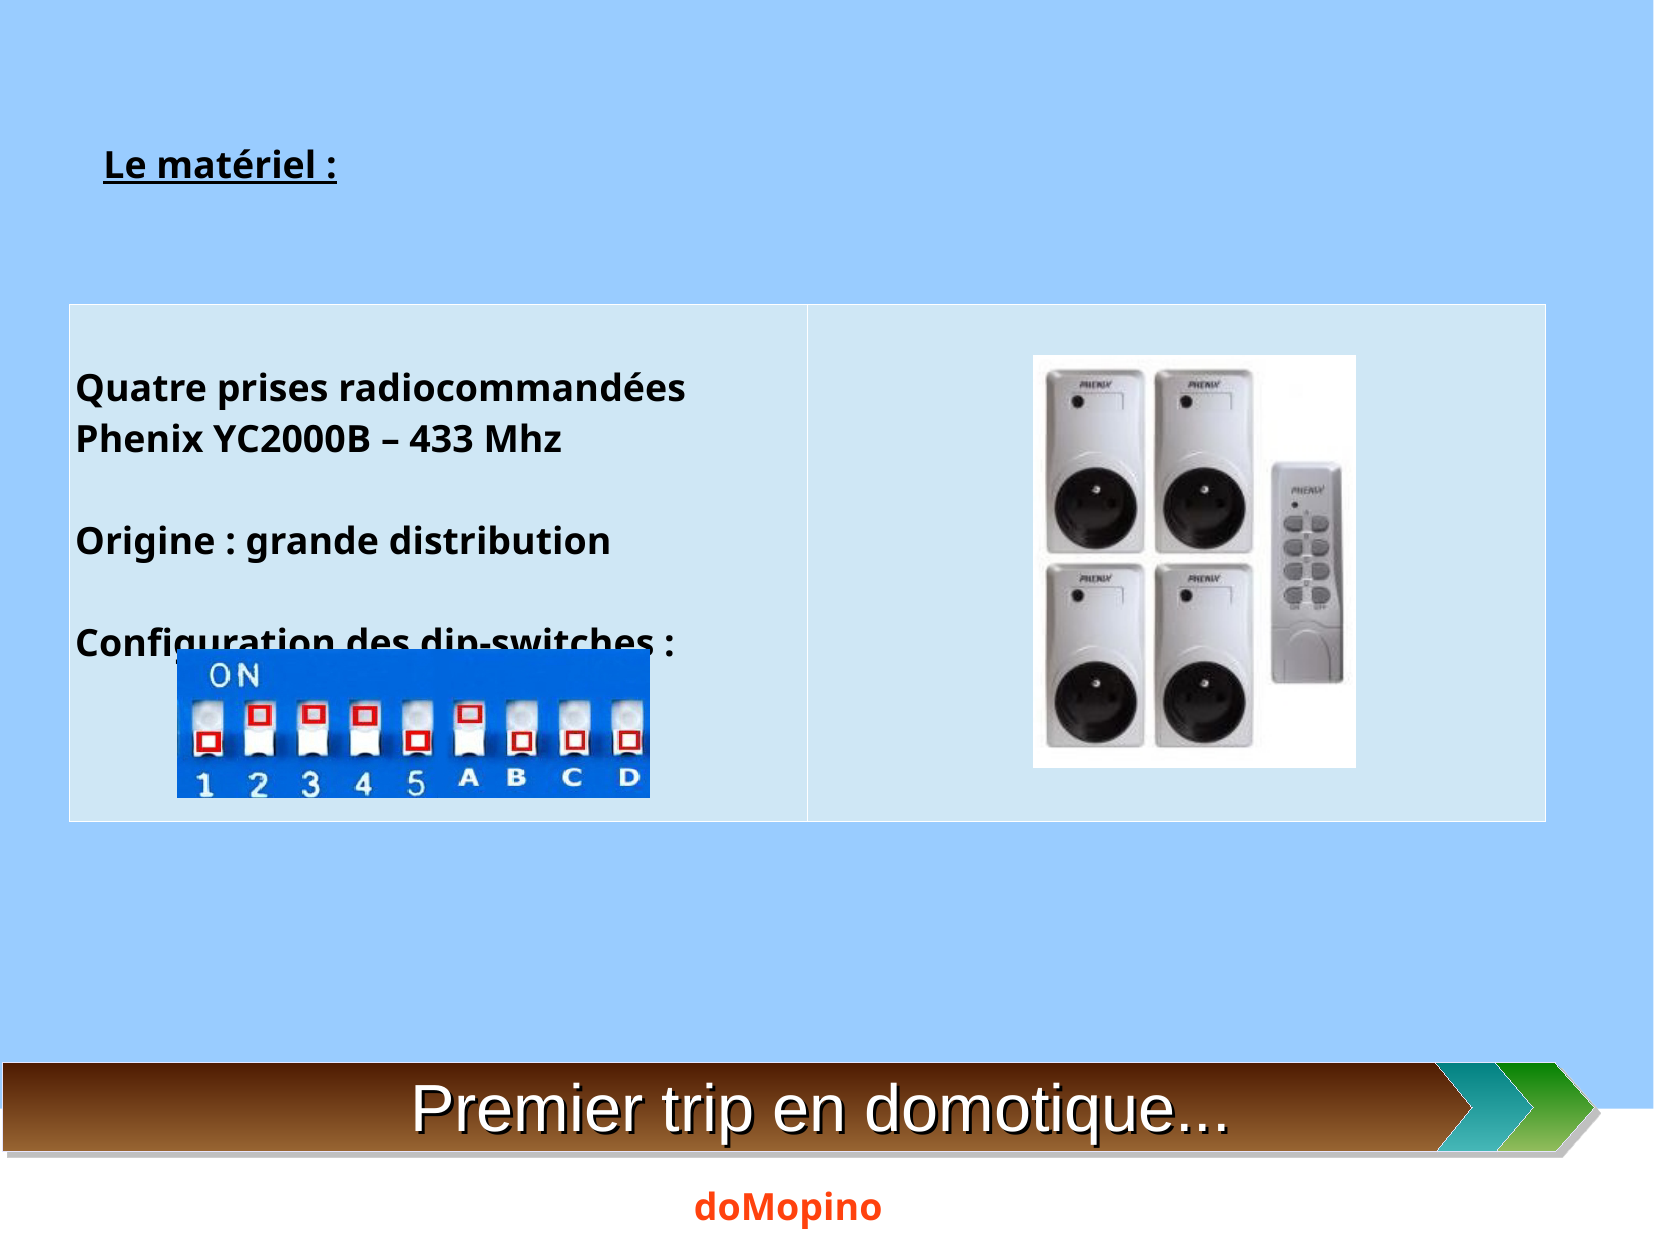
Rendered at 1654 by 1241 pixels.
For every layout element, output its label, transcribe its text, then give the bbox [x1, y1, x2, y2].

text_box doMopino [679, 1173, 922, 1241]
table_header Quatre prises radiocommandées Phenix YC2000B – 433 Mhz Origine : grande distribution Configuration des dip-switches : [70, 305, 807, 821]
picture [1033, 355, 1356, 768]
text_box Le matériel : [88, 130, 355, 237]
title Premier trip en domotique... [76, 1062, 1565, 1154]
table_header [808, 305, 1545, 821]
picture [177, 649, 650, 798]
